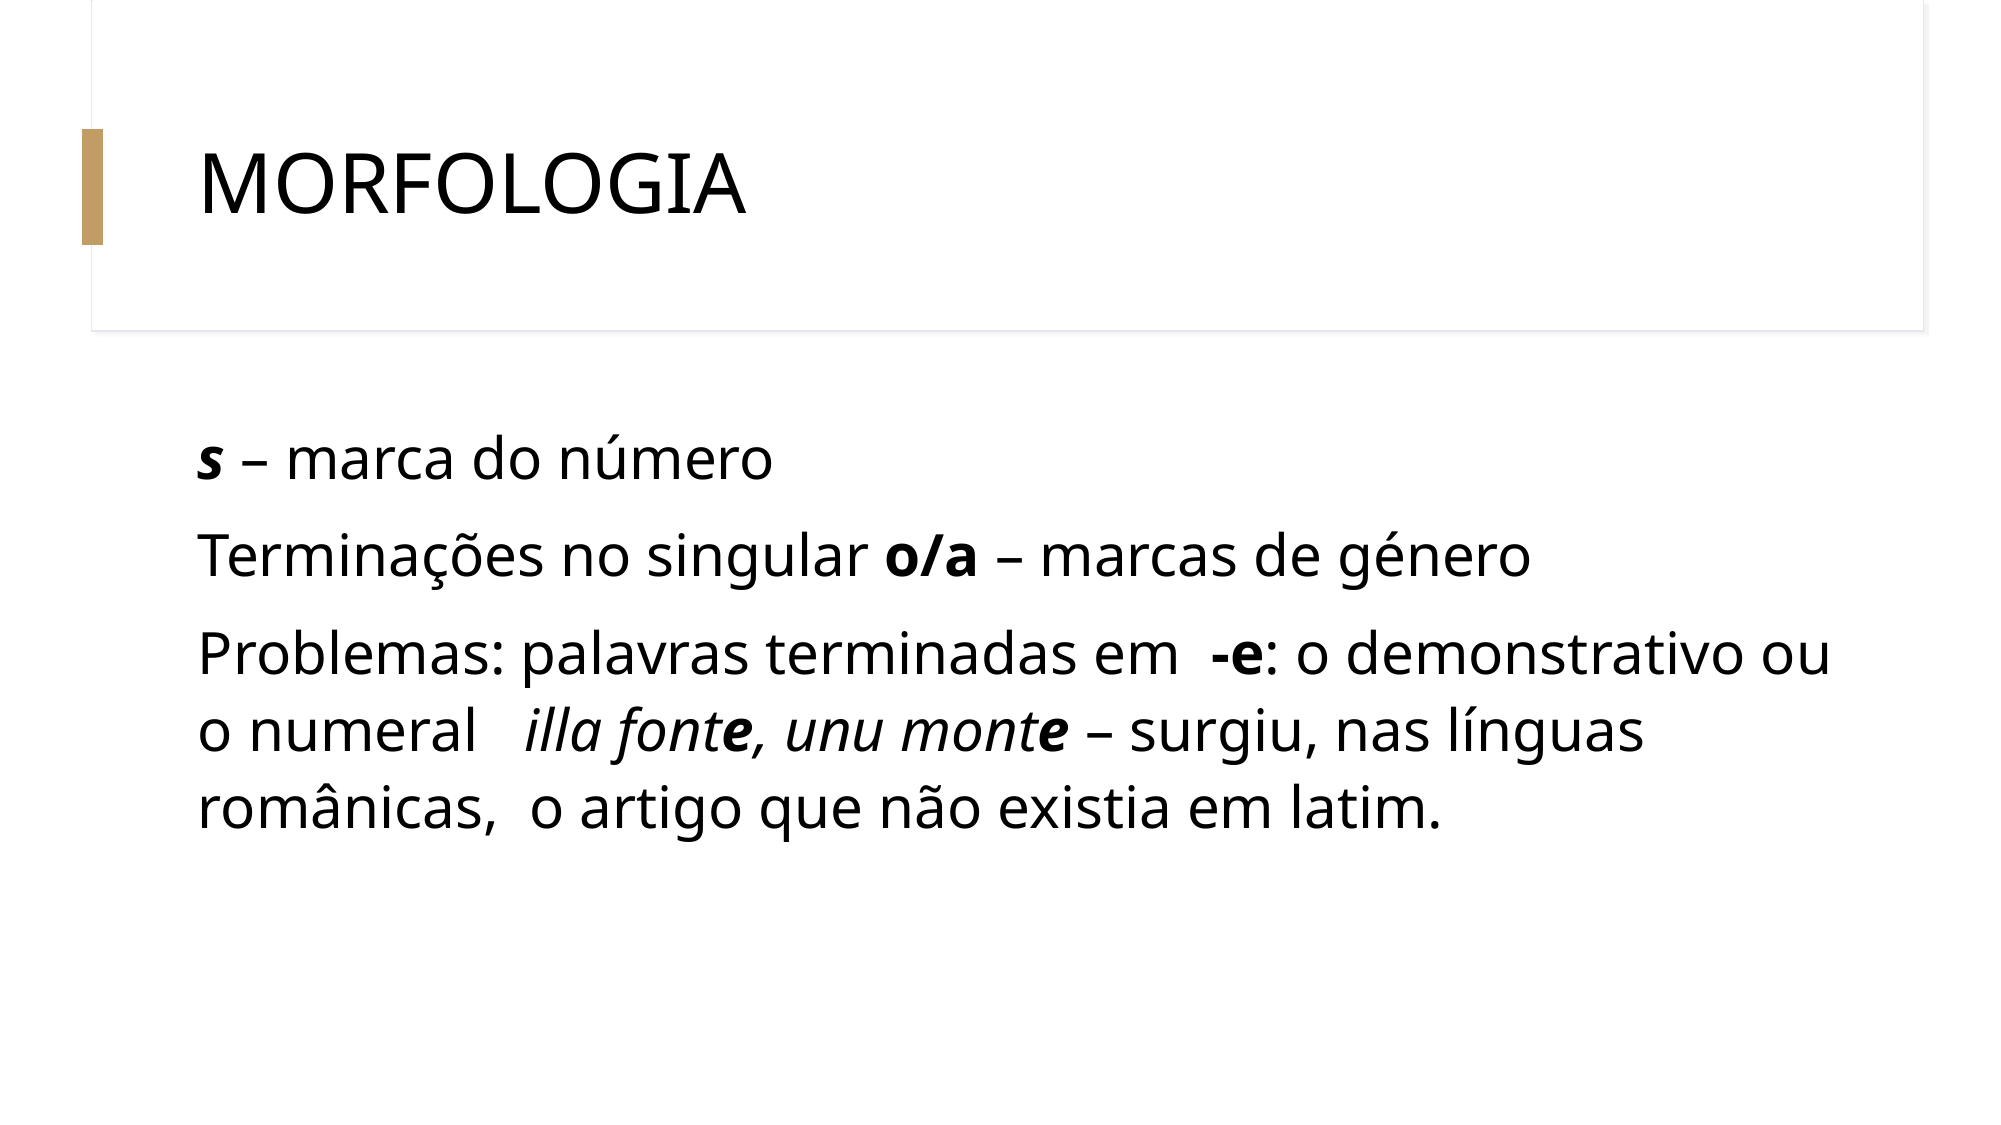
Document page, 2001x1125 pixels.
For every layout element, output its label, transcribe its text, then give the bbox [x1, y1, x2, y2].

title MORFOLOGIA [183, 90, 1852, 284]
list s – marca do número Terminações no singular o/a – marcas de género Problemas: palavras terminadas em -e: o demonstrativo ou o numeral illa fonte, unu monte – surgiu, nas línguas românicas, o artigo que não existia em latim. [183, 406, 1852, 1013]
